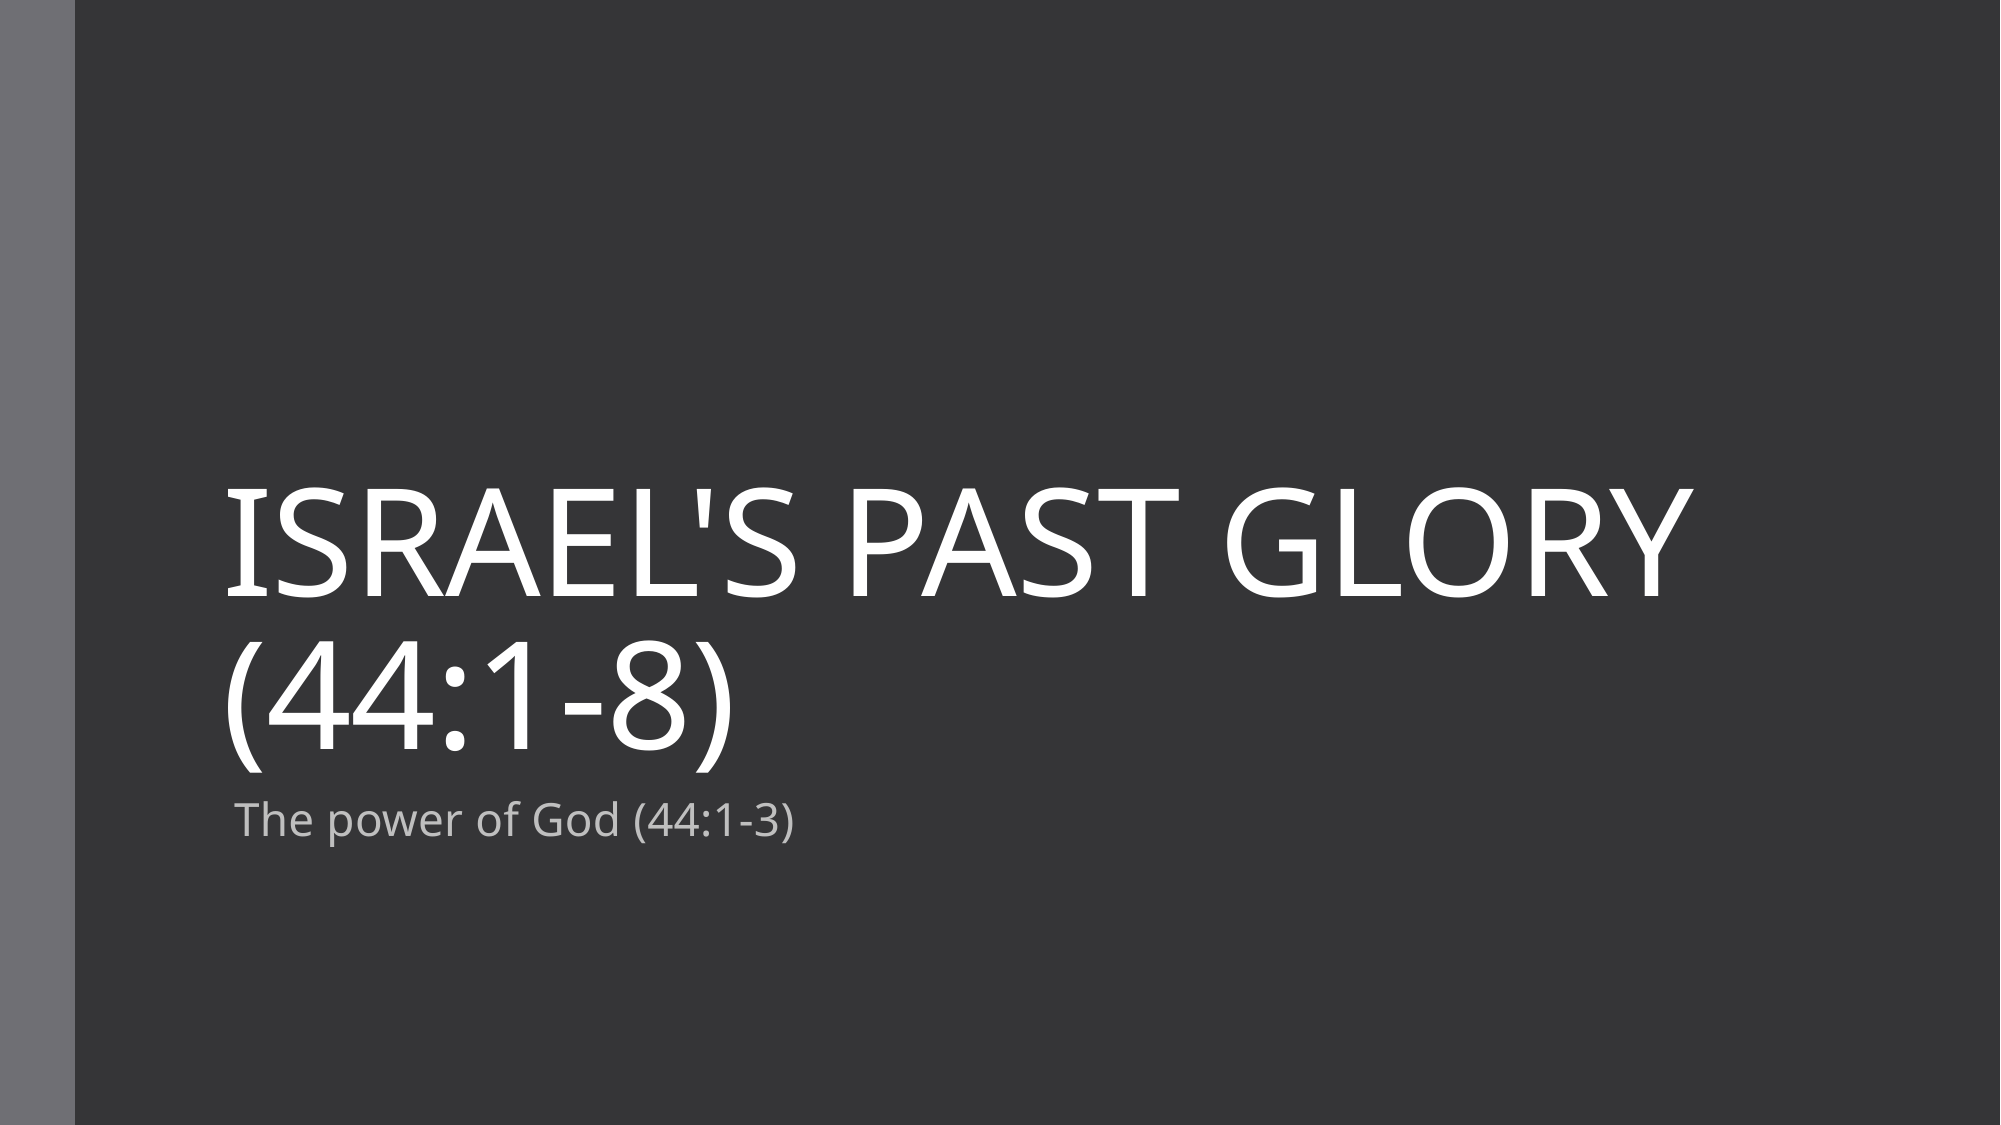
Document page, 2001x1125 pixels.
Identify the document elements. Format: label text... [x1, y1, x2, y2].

title ISRAEL'S PAST GLORY (44:1-8) [206, 124, 1752, 787]
subtitle The power of God (44:1-3) [206, 787, 1752, 1066]
